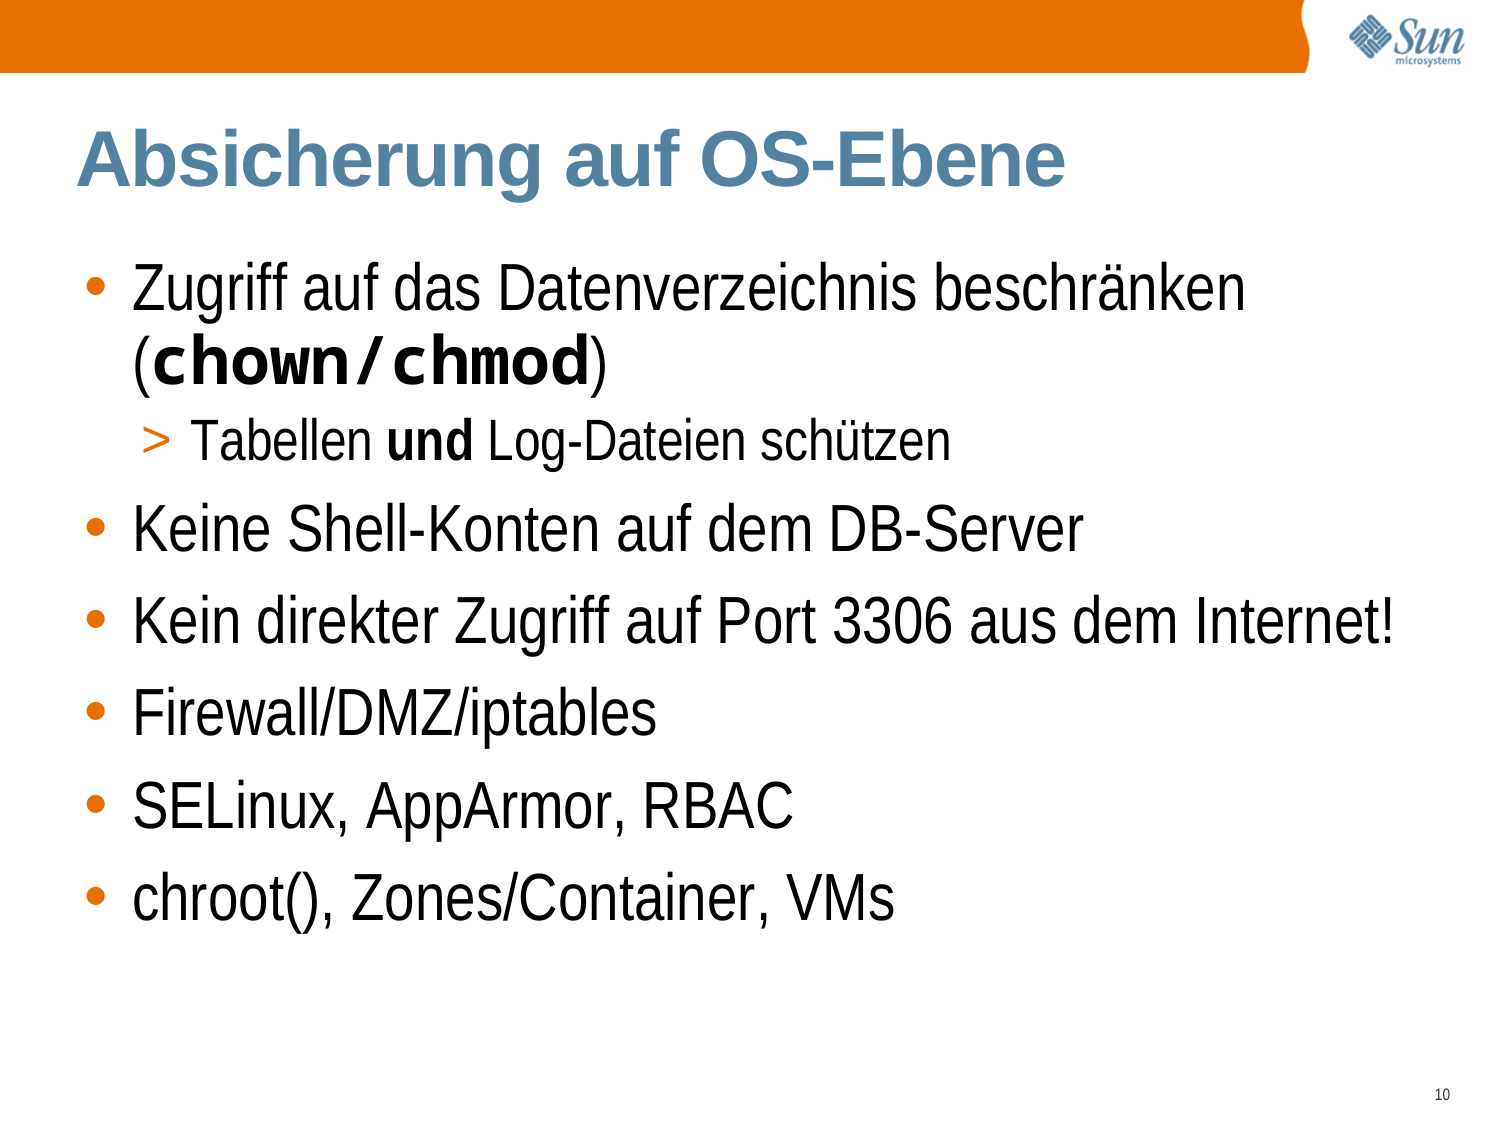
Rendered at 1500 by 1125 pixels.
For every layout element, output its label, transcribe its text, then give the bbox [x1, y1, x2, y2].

list Zugriff auf das Datenverzeichnis beschränken (chown/chmod) Tabellen und Log-Dateien schützen Keine Shell-Konten auf dem DB-Server Kein direkter Zugriff auf Port 3306 aus dem Internet! Firewall/DMZ/iptables SELinux, AppArmor, RBAC chroot(), Zones/Container, VMs [64, 258, 1401, 1047]
title Absicherung auf OS-Ebene [75, 123, 1437, 227]
picture [0, 0, 1500, 73]
